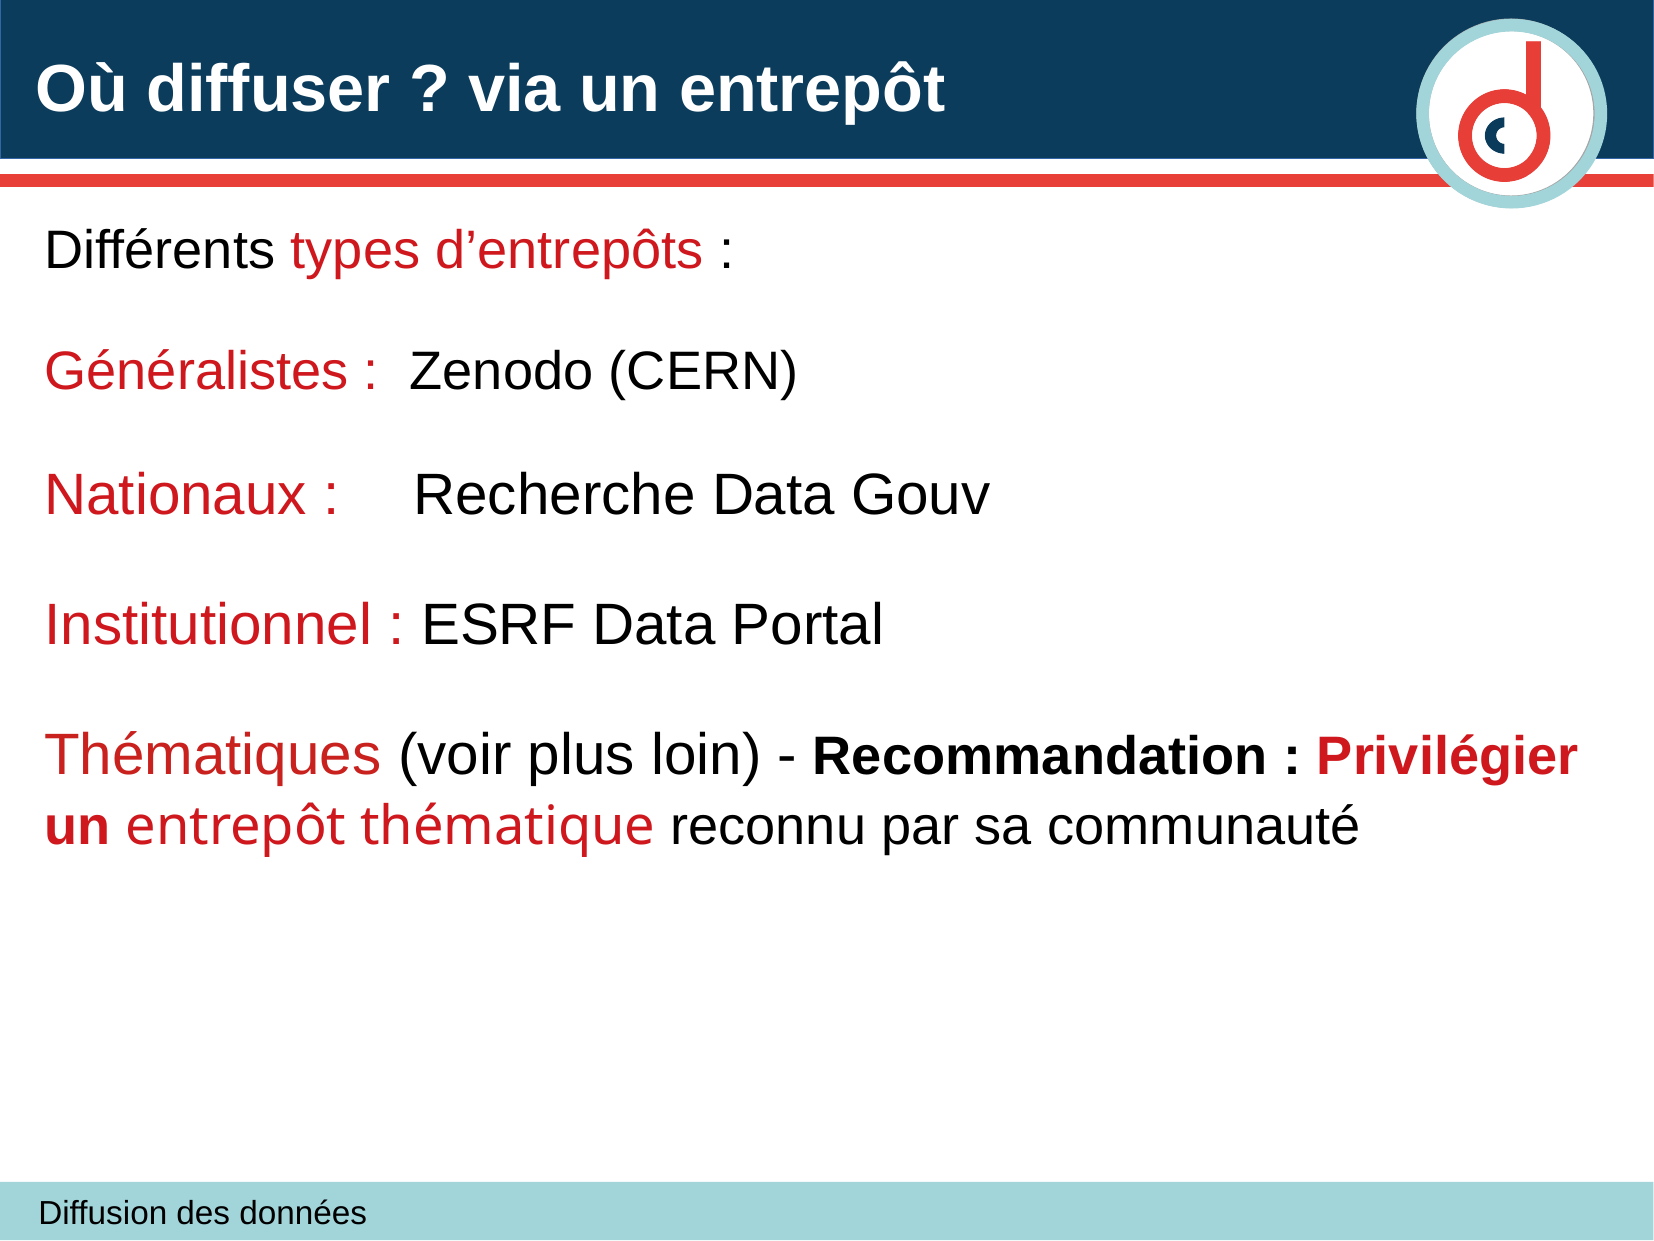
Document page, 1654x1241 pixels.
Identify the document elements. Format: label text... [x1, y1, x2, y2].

text_box Différents types d’entrepôts : Généralistes : Zenodo (CERN) Nationaux : Recherche Data Gouv Institutionnel : ESRF Data Portal Thématiques (voir plus loin) - Recommandation : Privilégier un entrepôt thématique reconnu par sa communauté [29, 211, 1654, 1194]
text_box Diffusion des données [23, 1187, 621, 1241]
title Où diffuser ? via un entrepôt [35, 11, 1430, 159]
